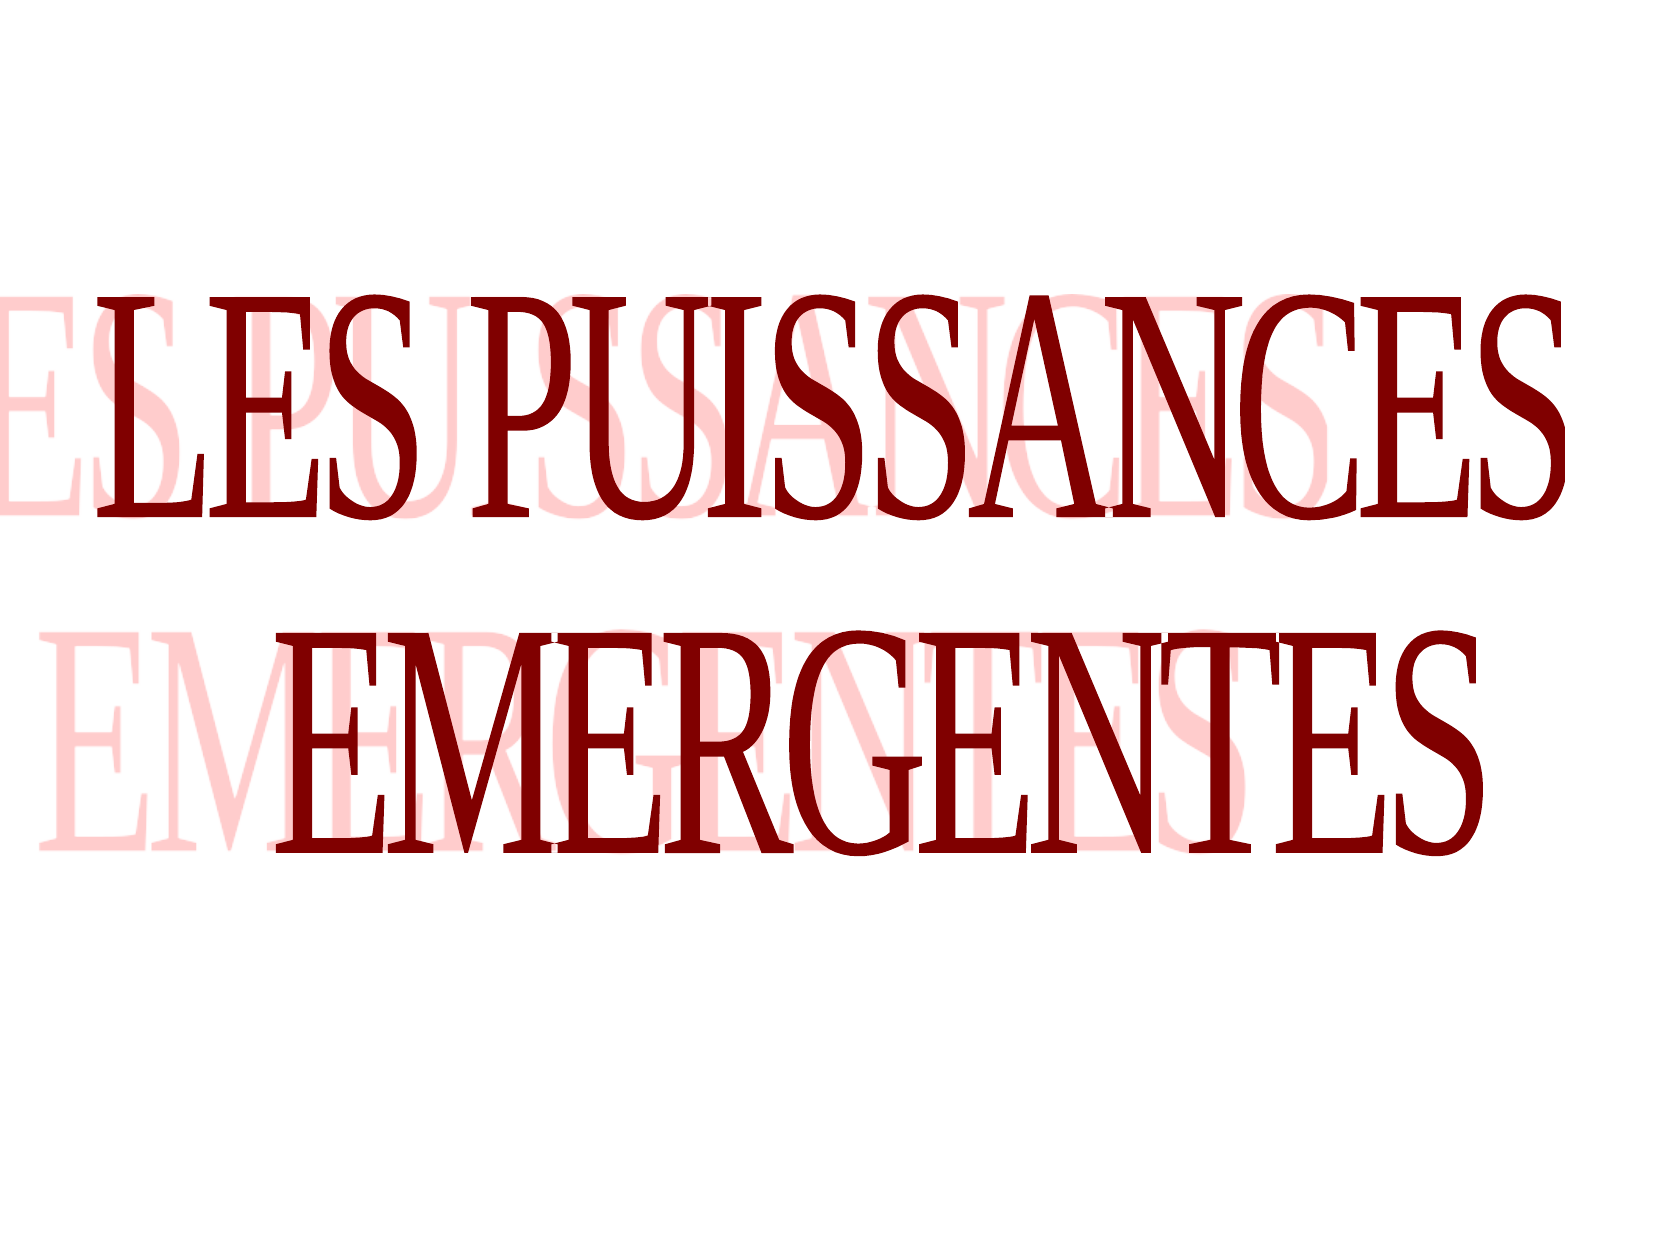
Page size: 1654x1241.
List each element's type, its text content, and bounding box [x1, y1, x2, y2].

text_box LES PUISSANCES EMERGENTES [789, 630, 922, 857]
text_box LES PUISSANCES EMERGENTES [209, 297, 319, 518]
text_box LES PUISSANCES EMERGENTES [572, 297, 762, 521]
text_box LES PUISSANCES EMERGENTES [1031, 632, 1385, 853]
text_box LES PUISSANCES EMERGENTES [387, 632, 661, 853]
text_box LES PUISSANCES EMERGENTES [1395, 630, 1483, 857]
text_box LES PUISSANCES EMERGENTES [919, 632, 1028, 853]
text_box LES PUISSANCES EMERGENTES [877, 294, 965, 521]
text_box LES PUISSANCES EMERGENTES [97, 297, 204, 518]
text_box LES PUISSANCES EMERGENTES [1360, 297, 1470, 518]
text_box LES PUISSANCES EMERGENTES [471, 297, 571, 518]
text_box LES PUISSANCES EMERGENTES [329, 294, 417, 521]
text_box LES PUISSANCES EMERGENTES [774, 294, 863, 521]
text_box LES PUISSANCES EMERGENTES [968, 295, 1243, 518]
text_box LES PUISSANCES EMERGENTES [1480, 294, 1565, 521]
text_box LES PUISSANCES EMERGENTES [1240, 294, 1357, 521]
text_box LES PUISSANCES EMERGENTES [275, 632, 385, 853]
text_box LES PUISSANCES EMERGENTES [663, 632, 794, 854]
